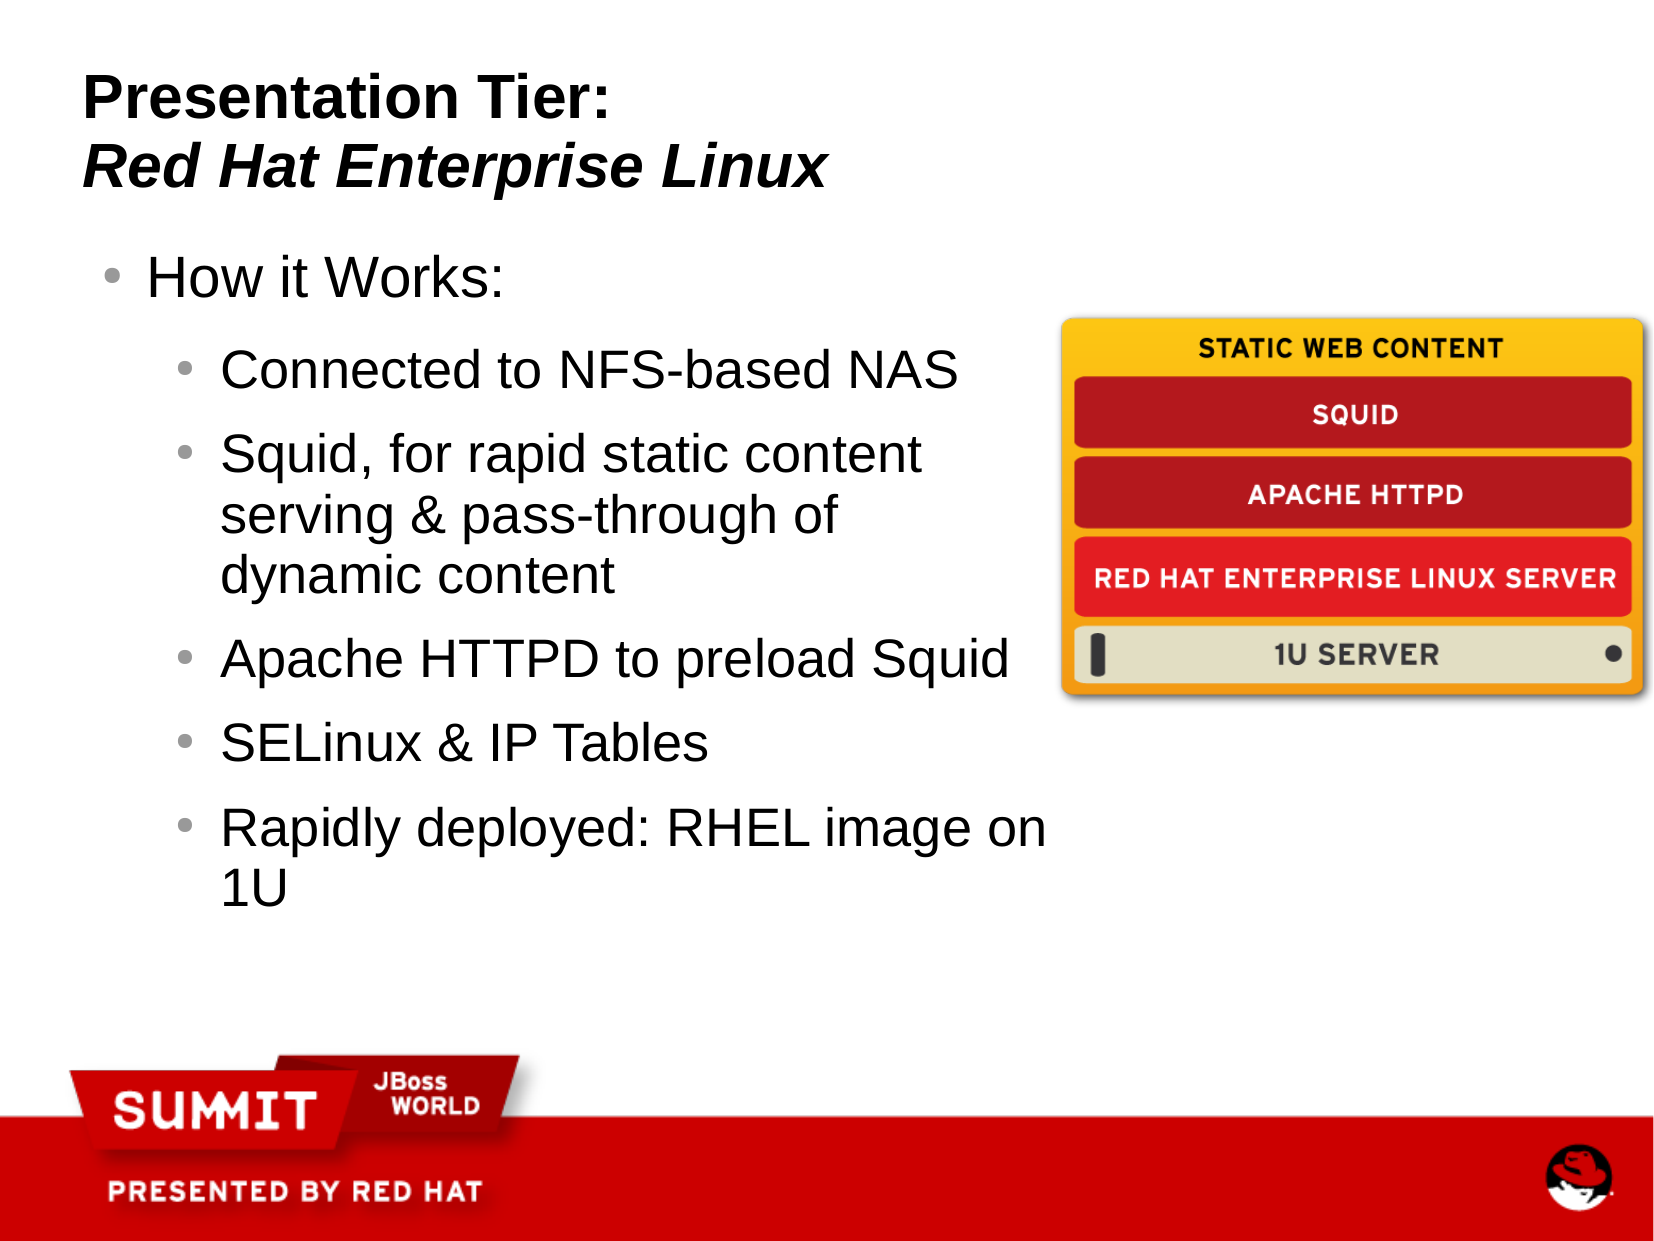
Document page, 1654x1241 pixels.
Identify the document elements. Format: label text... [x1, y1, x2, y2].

list How it Works: Connected to NFS-based NAS Squid, for rapid static content serving & pass-through of dynamic content Apache HTTPD to preload Squid SELinux & IP Tables Rapidly deployed: RHEL image on 1U [86, 244, 1051, 1039]
picture [1050, 307, 1654, 713]
picture [0, 1043, 1654, 1241]
title Presentation Tier: Red Hat Enterprise Linux [82, 37, 1571, 226]
